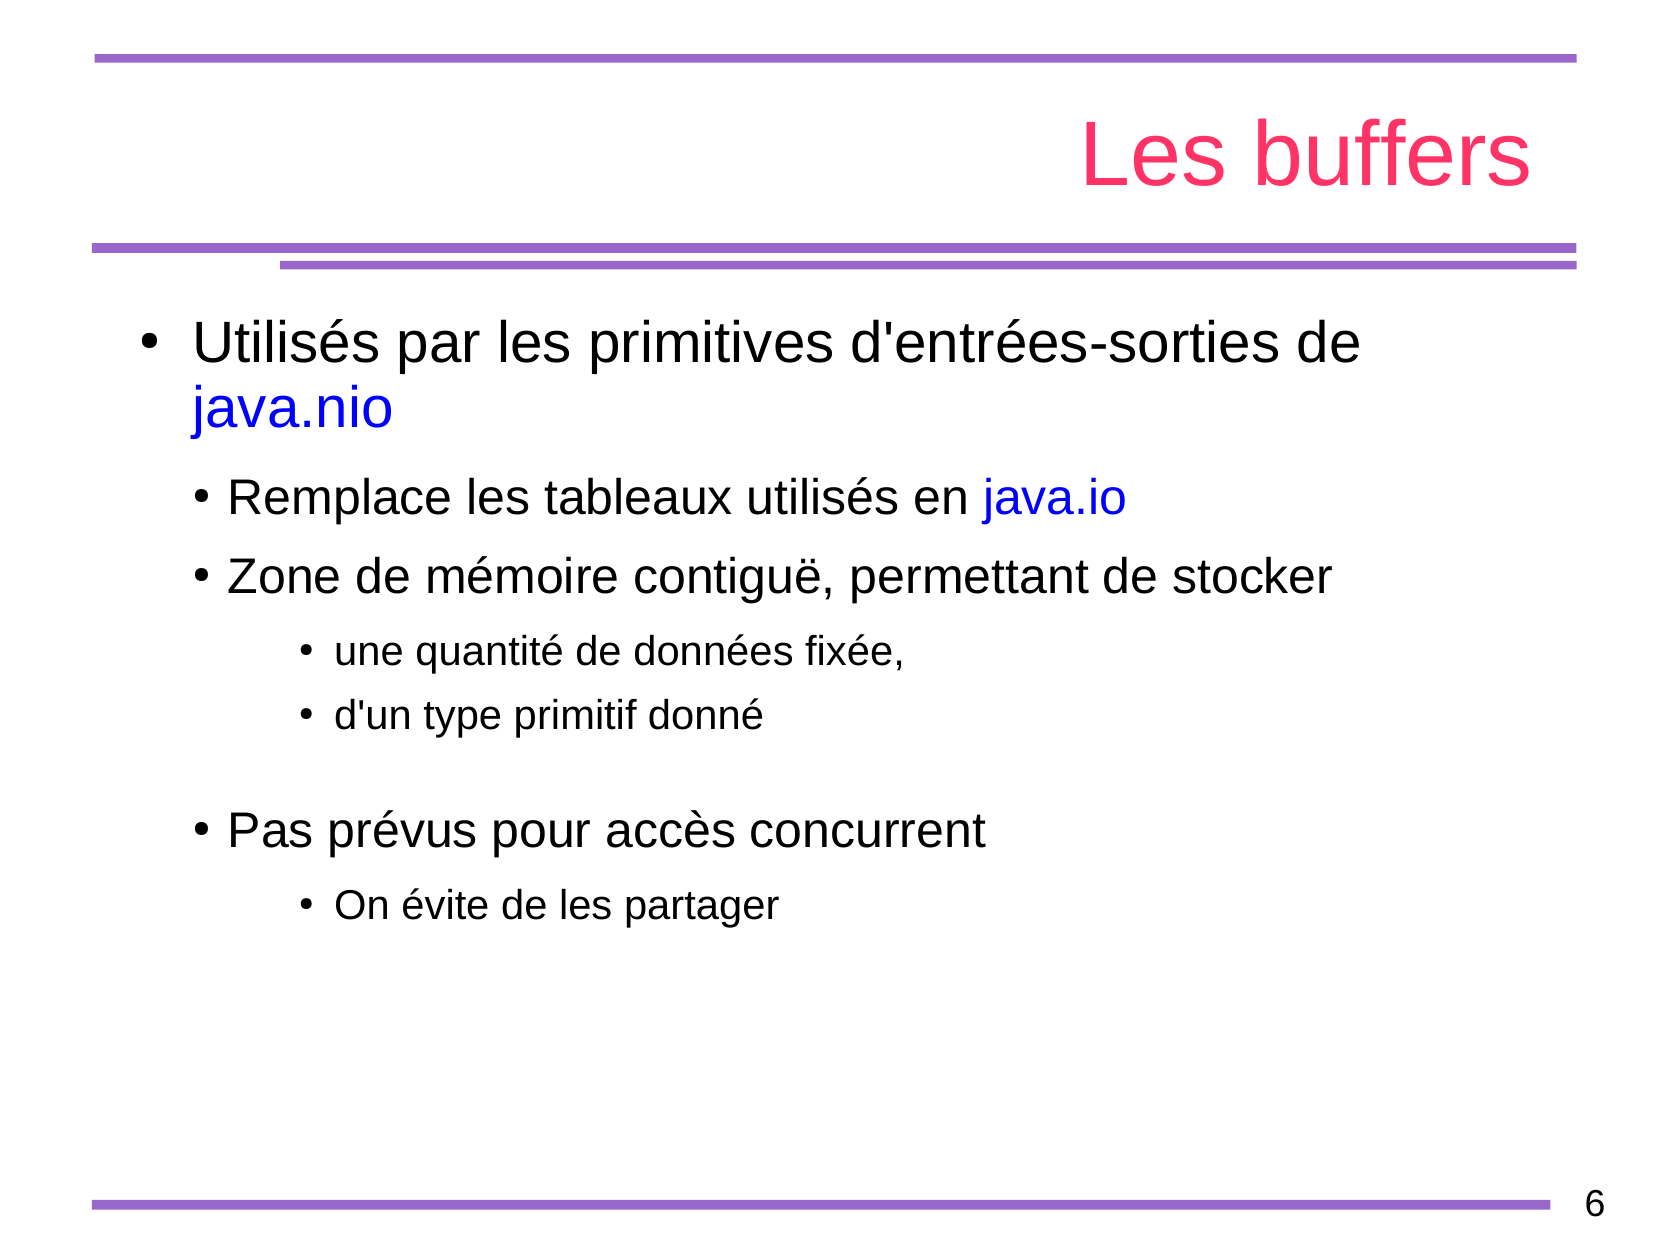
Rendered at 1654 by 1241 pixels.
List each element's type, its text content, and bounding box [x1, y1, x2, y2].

list Utilisés par les primitives d'entrées-sorties de java.nio Remplace les tableaux utilisés en java.io Zone de mémoire contiguë, permettant de stocker une quantité de données fixée, d'un type primitif donné Pas prévus pour accès concurrent On évite de les partager [121, 309, 1534, 1162]
title Les buffers [121, 49, 1534, 257]
